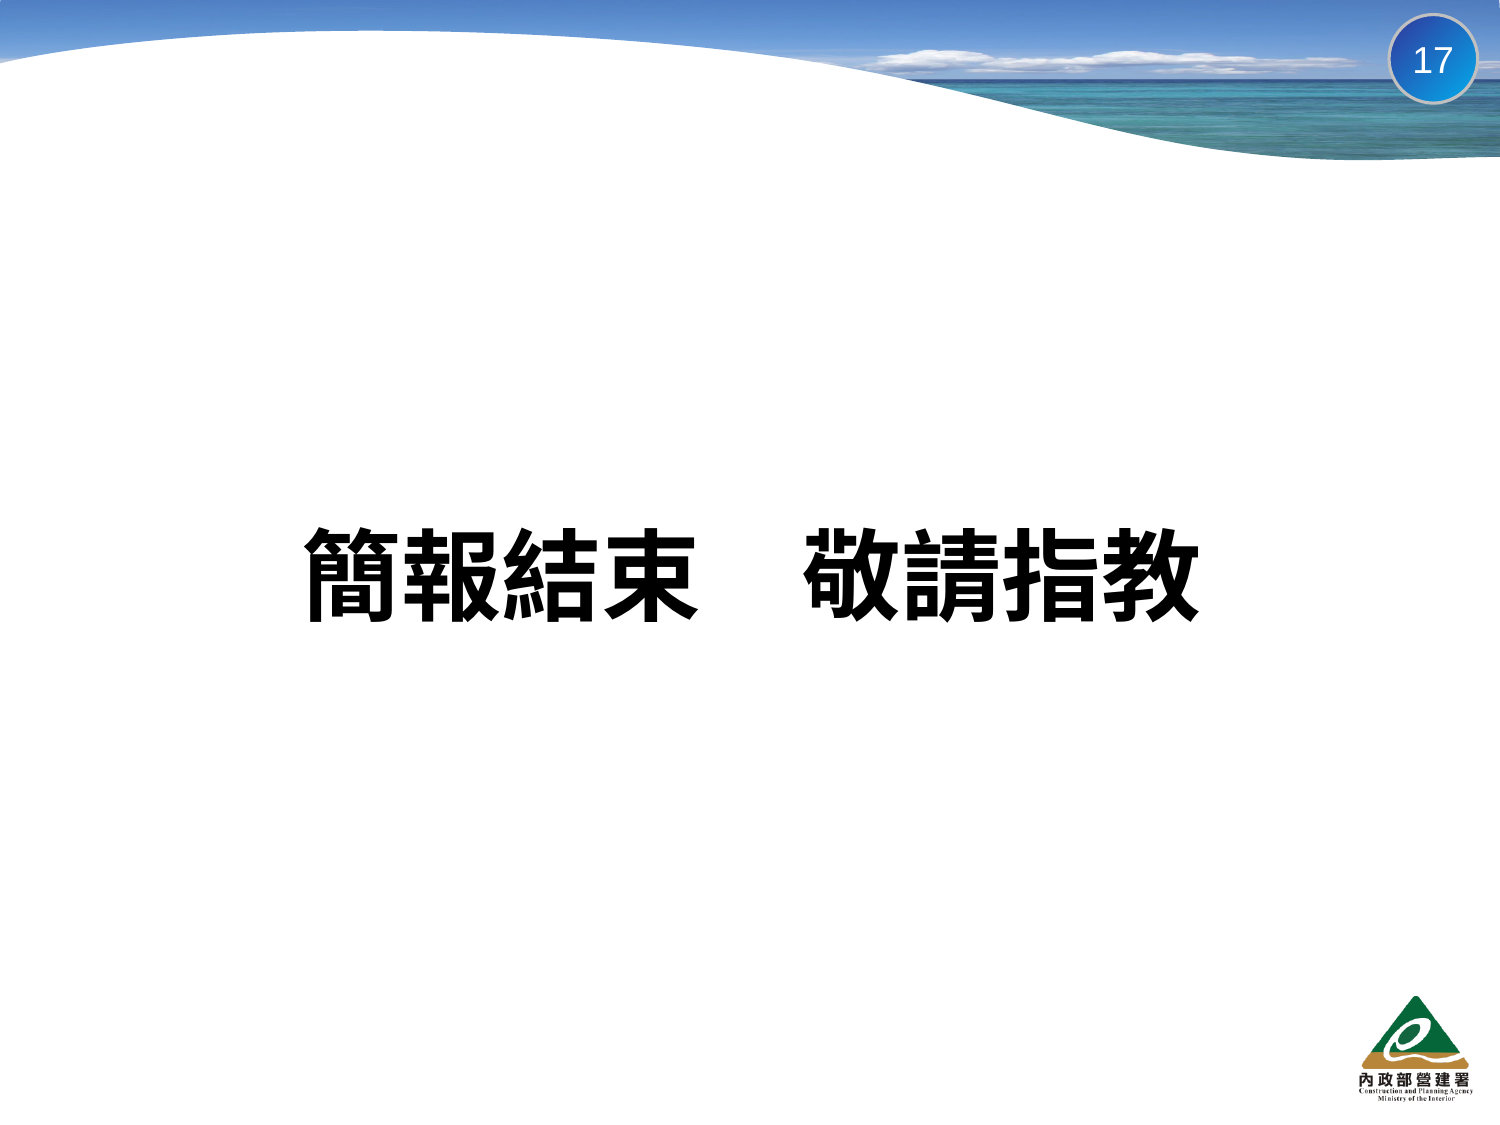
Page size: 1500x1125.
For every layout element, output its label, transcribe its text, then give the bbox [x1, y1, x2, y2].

picture [1359, 996, 1473, 1102]
text_box 簡報結束 敬請指教 [76, 479, 1427, 668]
